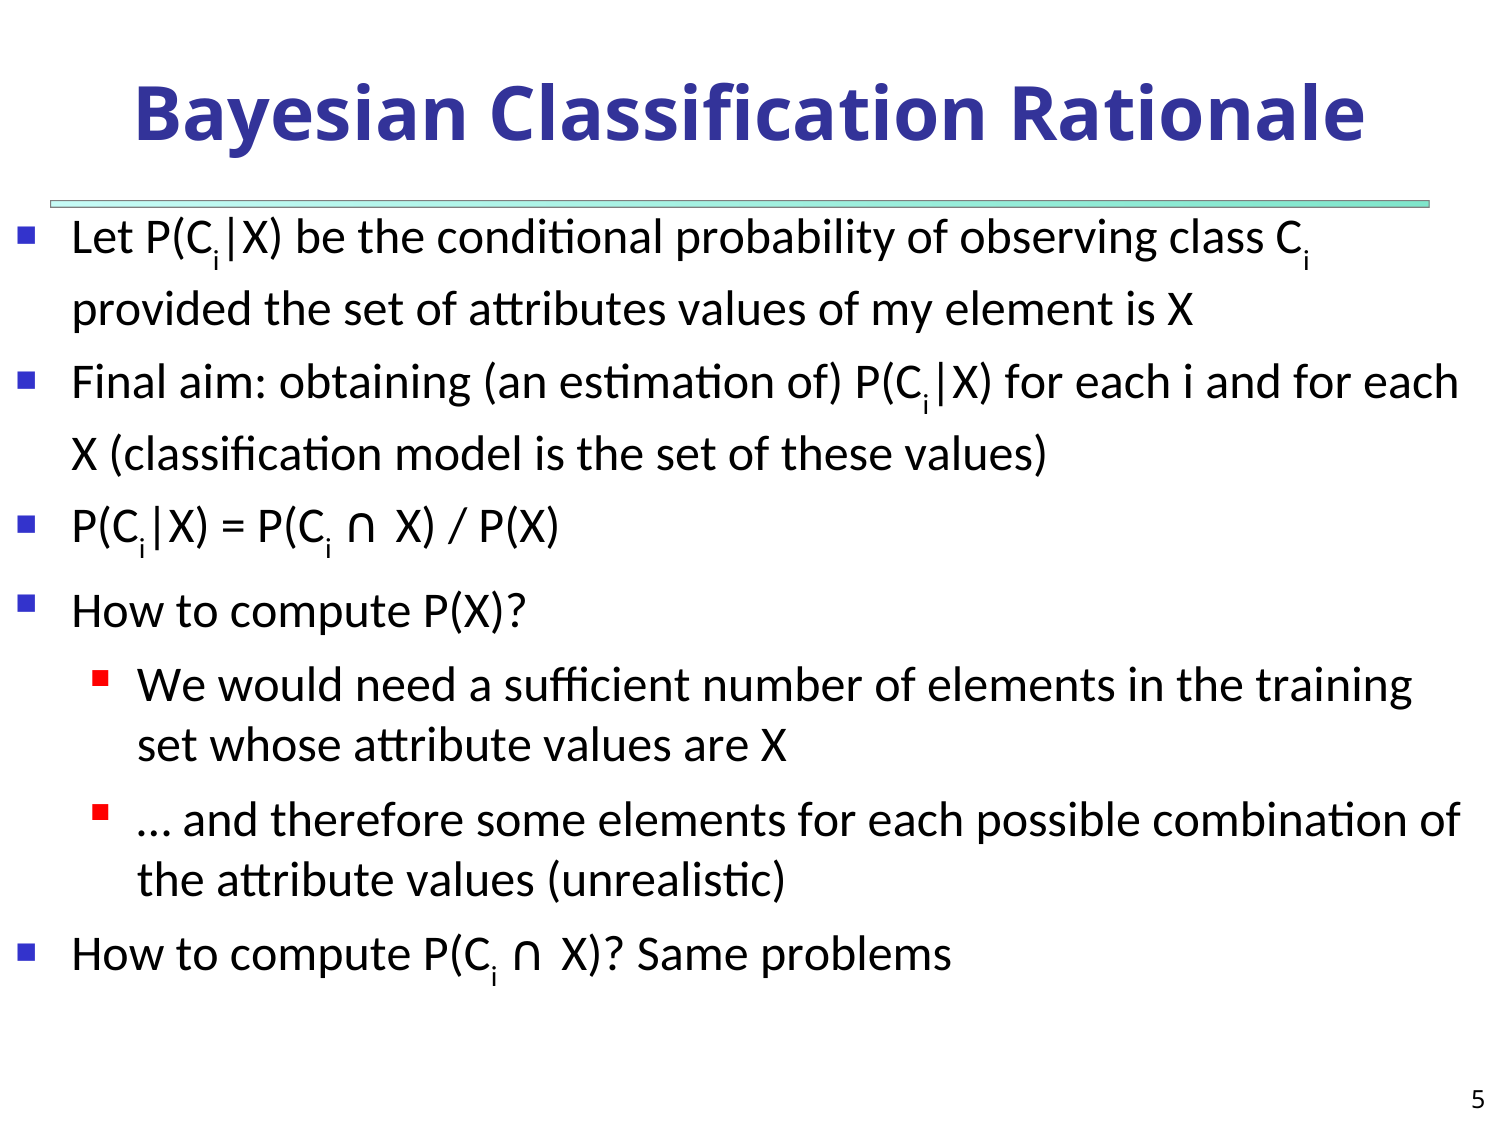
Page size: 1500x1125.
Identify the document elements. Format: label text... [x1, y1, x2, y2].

title Bayesian Classification Rationale [30, 37, 1471, 163]
list Let P(Ci|X) be the conditional probability of observing class Ci provided the set of attributes values of my element is X Final aim: obtaining (an estimation of) P(Ci|X) for each i and for each X (classification model is the set of these values) P(Ci|X) = P(Ci ∩ X) / P(X) How to compute P(X)? We would need a sufficient number of elements in the training set whose attribute values are X … and therefore some elements for each possible combination of the attribute values (unrealistic) How to compute P(Ci ∩ X)? Same problems [0, 196, 1500, 1125]
